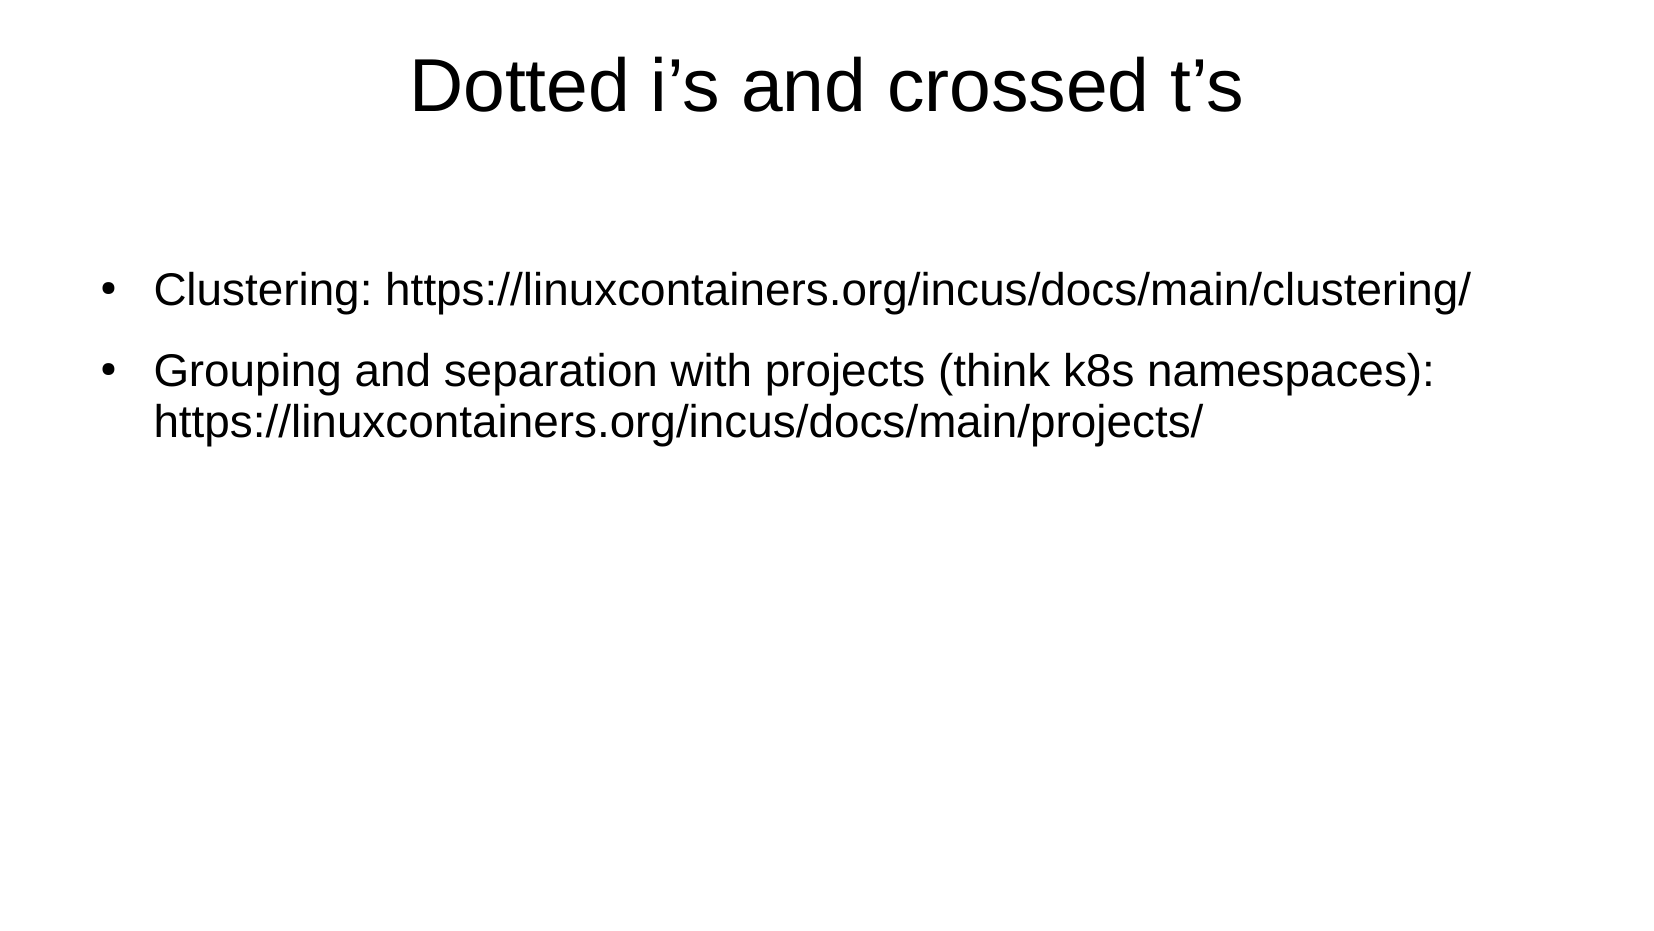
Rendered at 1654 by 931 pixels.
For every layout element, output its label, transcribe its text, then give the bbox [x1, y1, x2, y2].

title Dotted i’s and crossed t’s [82, 7, 1571, 163]
list Clustering: https://linuxcontainers.org/incus/docs/main/clustering/​ Grouping and separation with projects (think k8s namespaces): https://linuxcontainers.org/incus/docs/main/projects/ [82, 263, 1571, 804]
